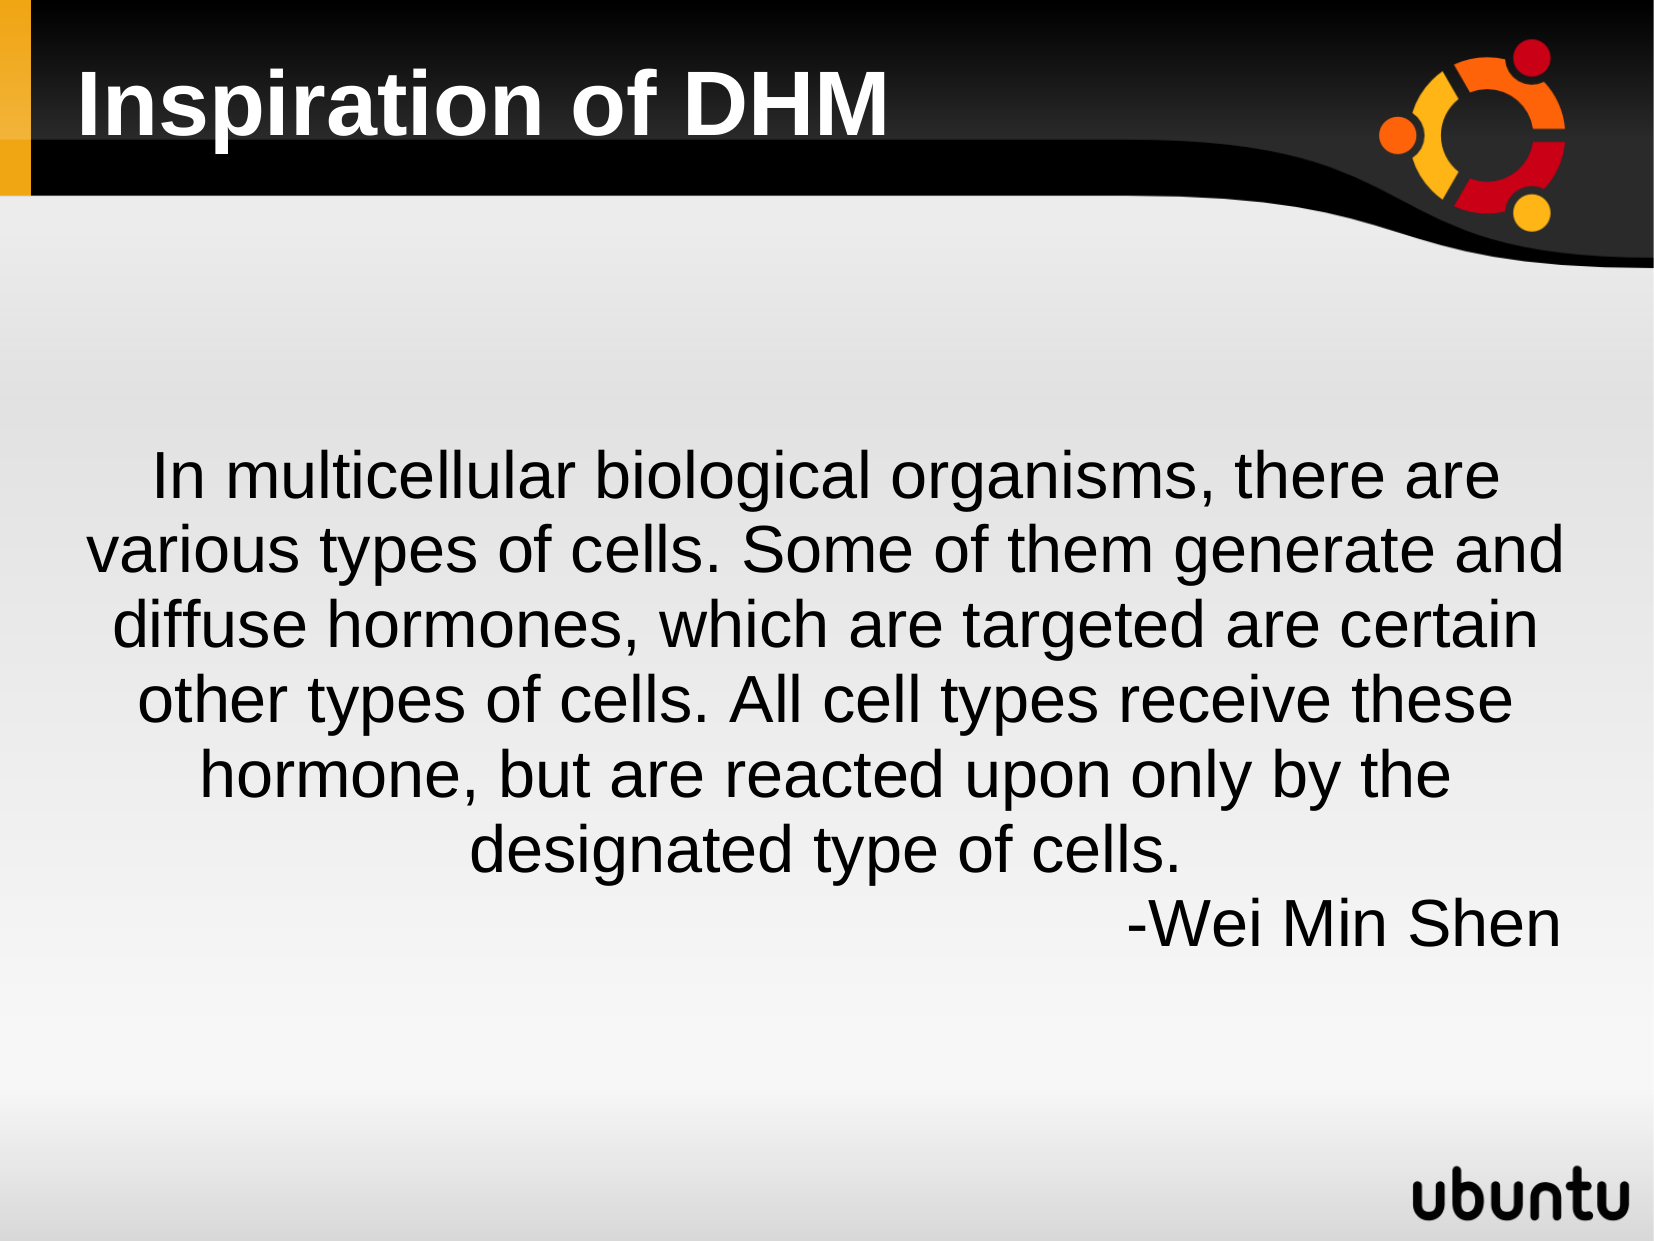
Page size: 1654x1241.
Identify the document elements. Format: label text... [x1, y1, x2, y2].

subtitle In multicellular biological organisms, there are various types of cells. Some of them generate and diffuse hormones, which are targeted are certain other types of cells. All cell types receive these hormone, but are reacted upon only by the designated type of cells. -Wei Min Shen [82, 297, 1571, 1102]
title Inspiration of DHM [76, 0, 1565, 208]
picture [0, 0, 1654, 1241]
